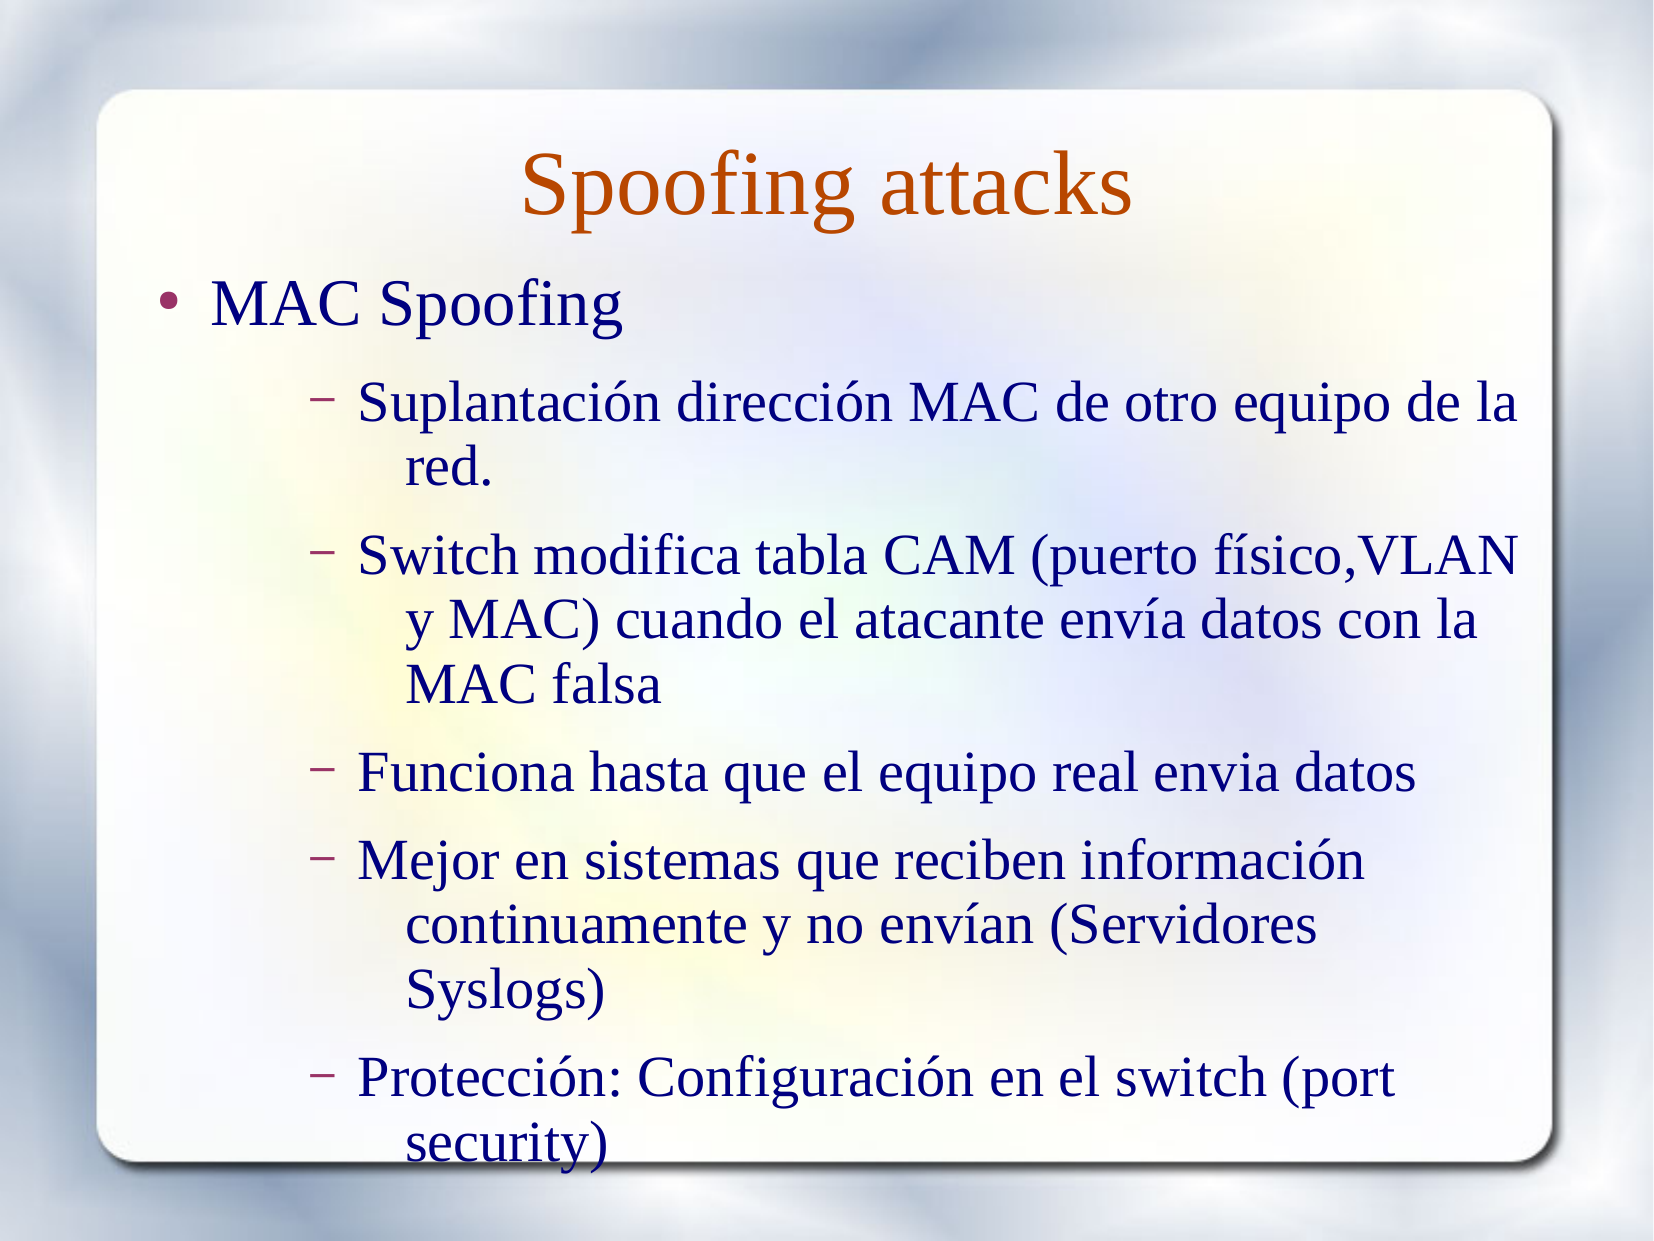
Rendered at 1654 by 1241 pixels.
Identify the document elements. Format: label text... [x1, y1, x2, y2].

picture [0, 0, 1654, 1241]
title Spoofing attacks [121, 132, 1534, 235]
list MAC Spoofing Suplantación dirección MAC de otro equipo de la red. Switch modifica tabla CAM (puerto físico,VLAN y MAC) cuando el atacante envía datos con la MAC falsa Funciona hasta que el equipo real envia datos Mejor en sistemas que reciben información continuamente y no envían (Servidores Syslogs) Protección: Configuración en el switch (port security) [121, 265, 1534, 1213]
